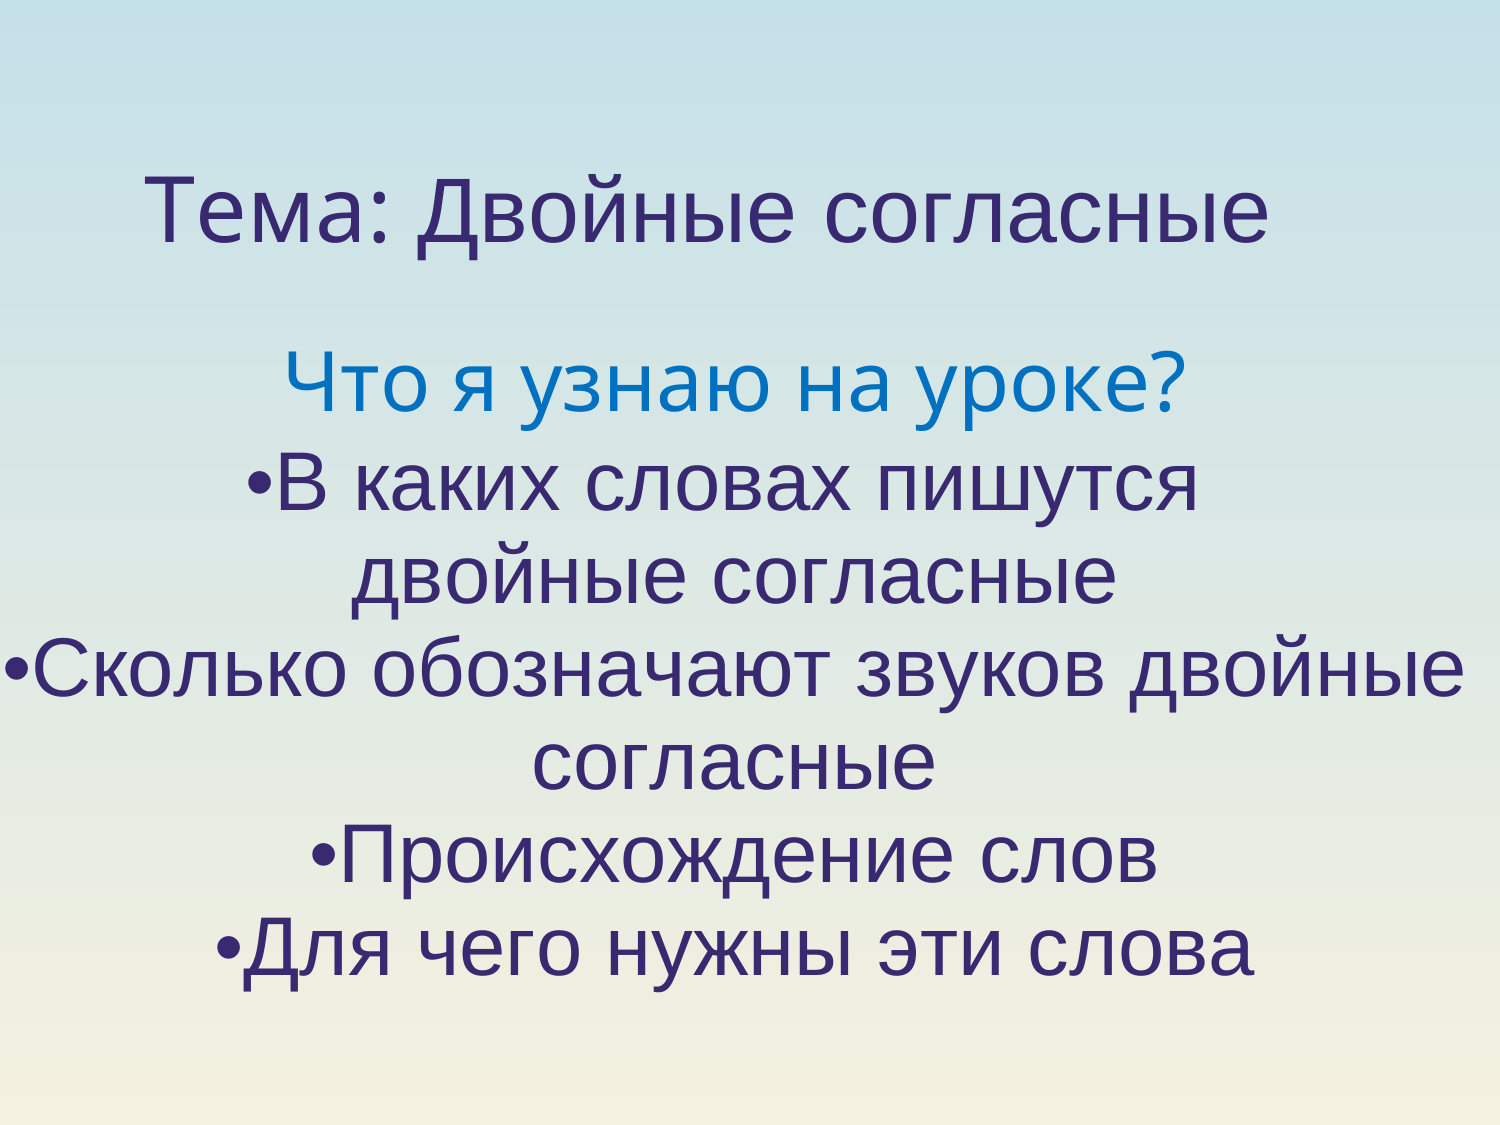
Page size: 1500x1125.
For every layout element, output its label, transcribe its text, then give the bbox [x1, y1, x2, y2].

text_box Что я узнаю на уроке? В каких словах пишутся двойные согласные Сколько обозначают звуков двойные согласные Происхождение слов Для чего нужны эти слова [0, 314, 1500, 1002]
text_box Тема: Двойные согласные [53, 137, 1288, 278]
